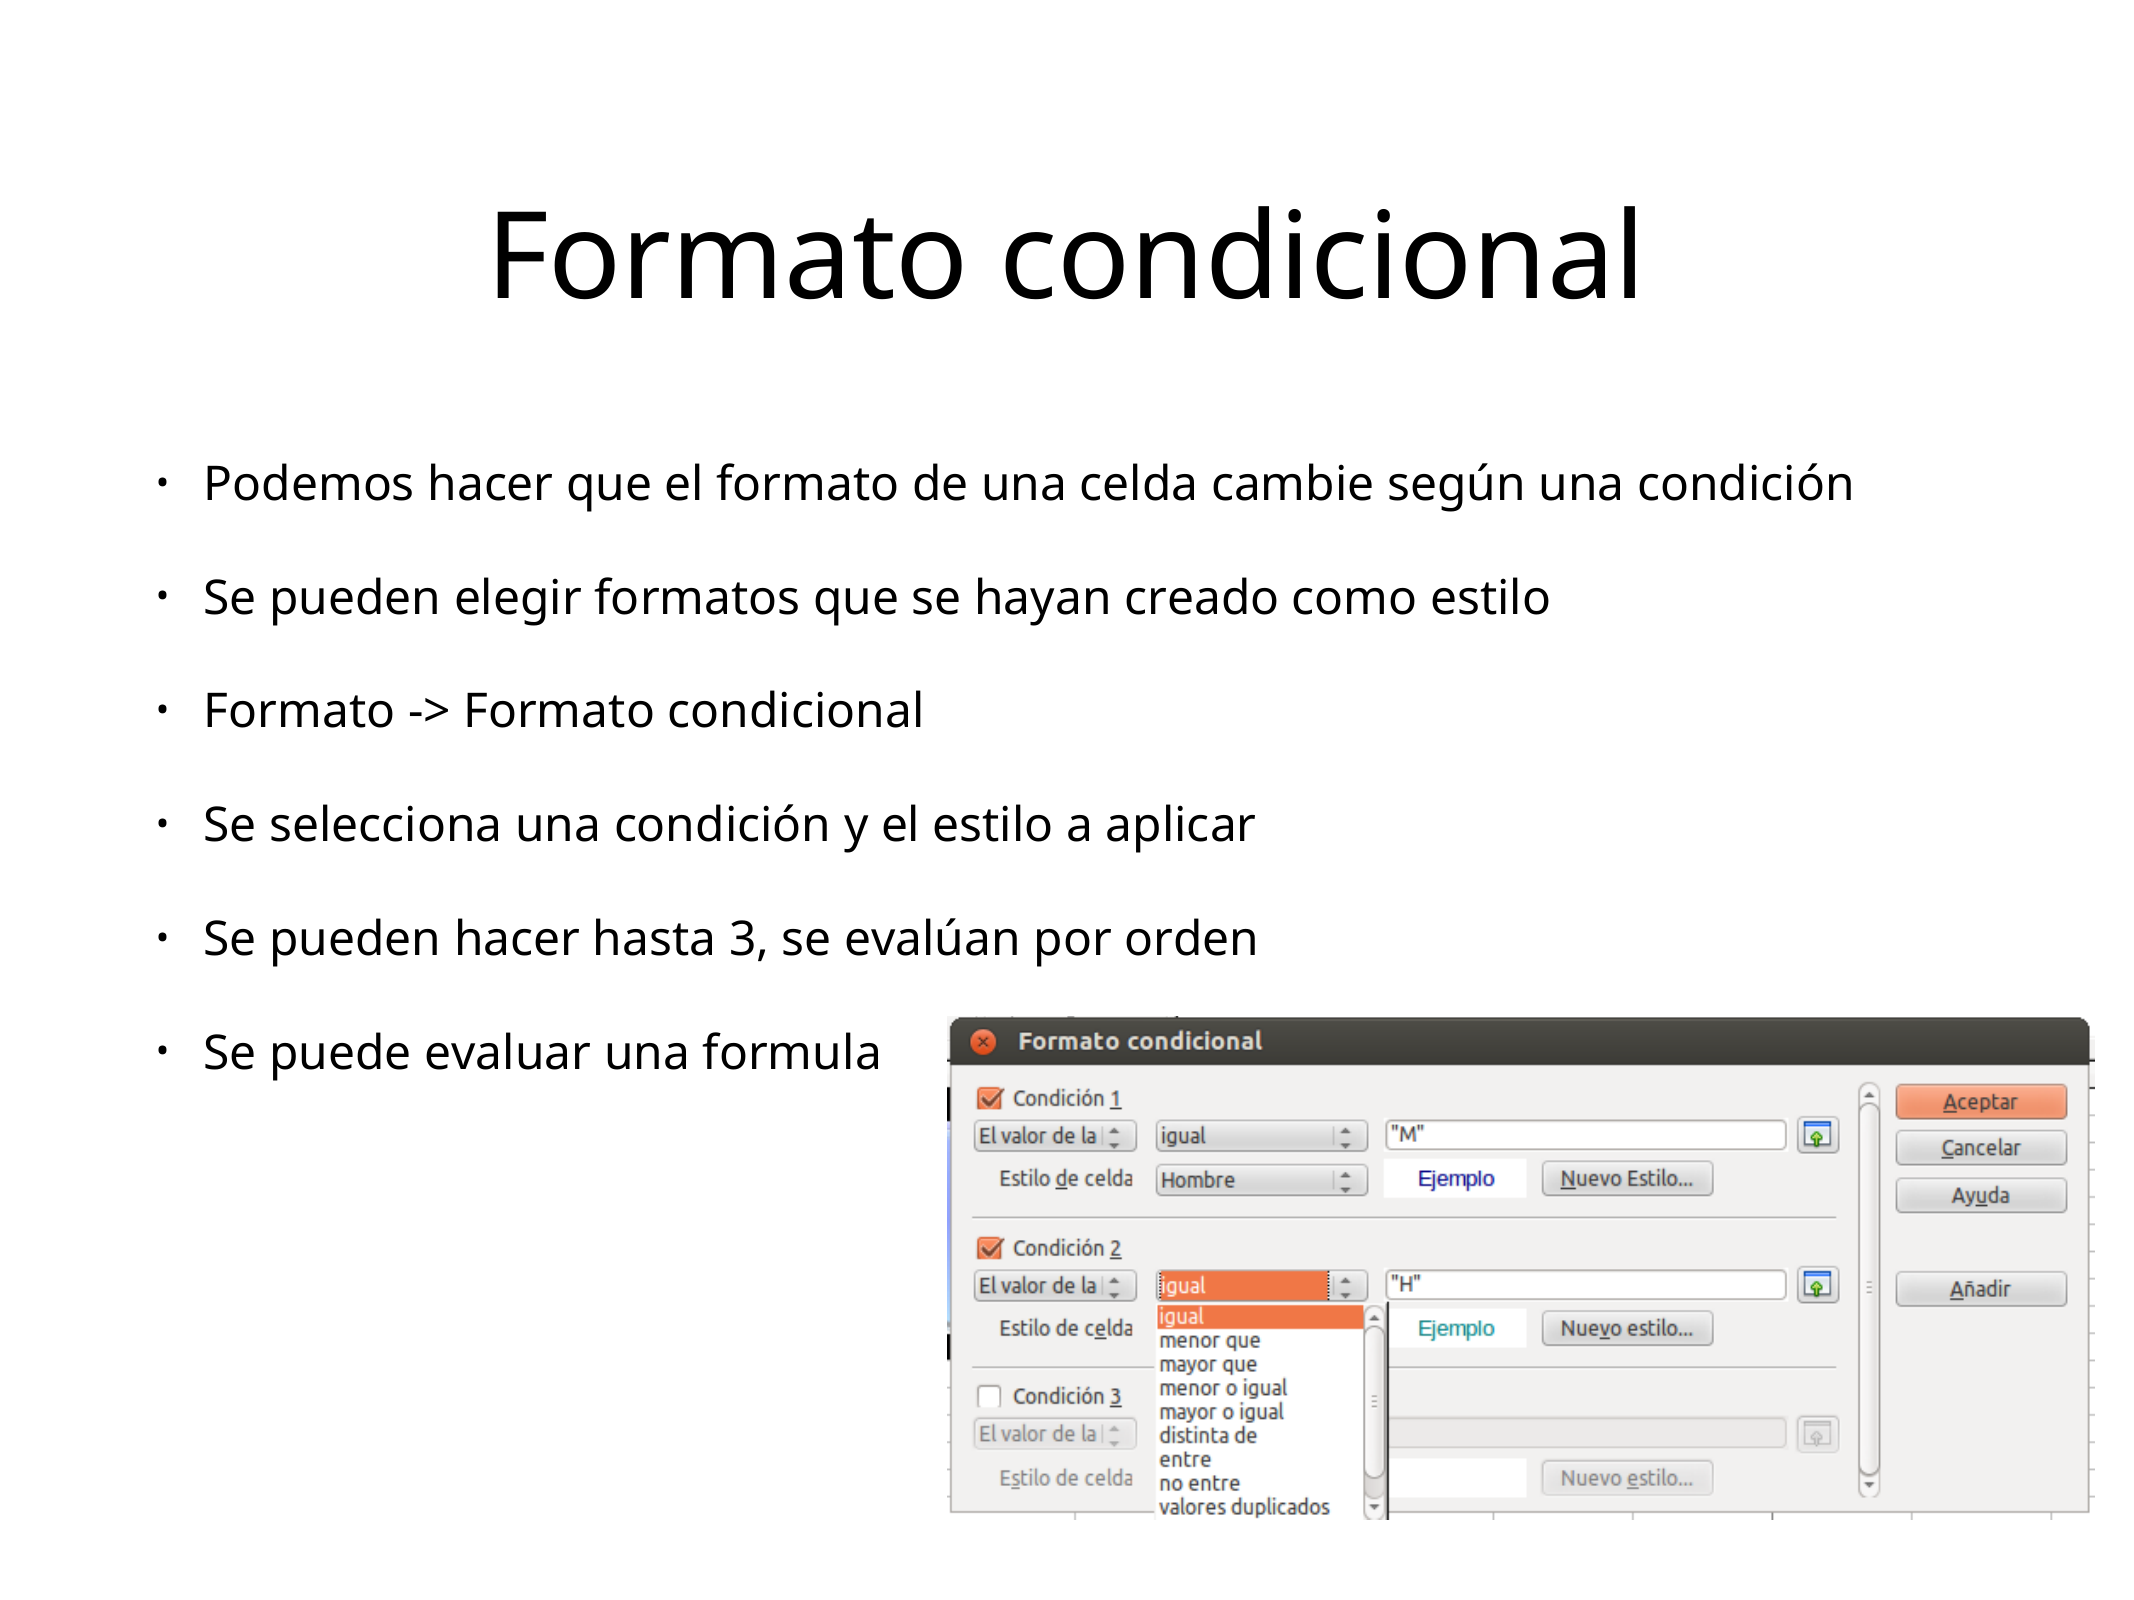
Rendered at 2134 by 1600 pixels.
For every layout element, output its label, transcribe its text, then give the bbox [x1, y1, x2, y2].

list Podemos hacer que el formato de una celda cambie según una condición Se pueden elegir formatos que se hayan creado como estilo Formato -> Formato condicional Se selecciona una condición y el estilo a aplicar Se pueden hacer hasta 3, se evalúan por orden Se puede evaluar una formula [155, 426, 2025, 1105]
title Formato condicional [156, 72, 1978, 426]
picture [947, 1016, 2095, 1520]
